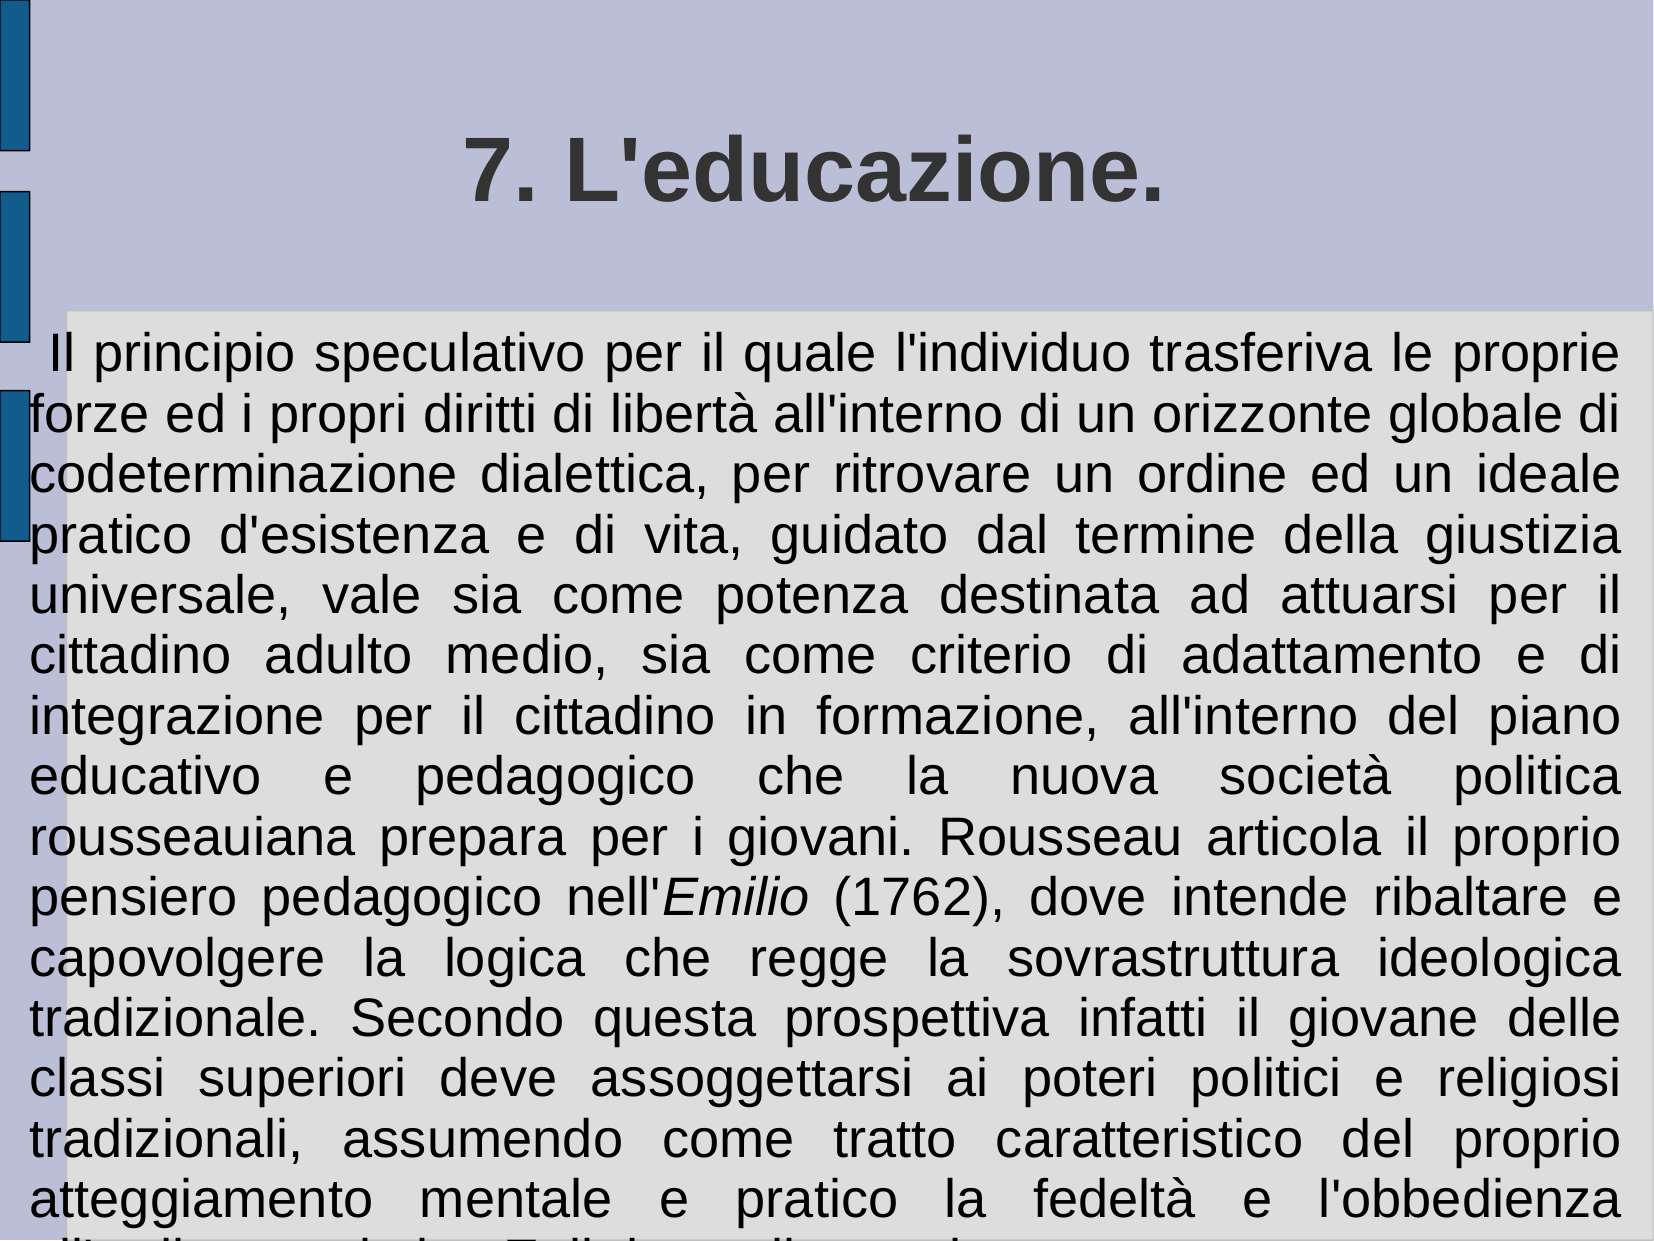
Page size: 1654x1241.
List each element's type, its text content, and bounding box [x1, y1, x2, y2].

title 7. L'educazione. [121, 67, 1534, 275]
list Il principio speculativo per il quale l'individuo trasferiva le proprie forze ed i propri diritti di libertà all'interno di un orizzonte globale di codeterminazione dialettica, per ritrovare un ordine ed un ideale pratico d'esistenza e di vita, guidato dal termine della giustizia universale, vale sia come potenza destinata ad attuarsi per il cittadino adulto medio, sia come criterio di adattamento e di integrazione per il cittadino in formazione, all'interno del piano educativo e pedagogico che la nuova società politica rousseauiana prepara per i giovani. Rousseau articola il proprio pensiero pedagogico nell'Emilio (1762), dove intende ribaltare e capovolgere la logica che regge la sovrastruttura ideologica tradizionale. Secondo questa prospettiva infatti il giovane delle classi superiori deve assoggettarsi ai poteri politici e religiosi tradizionali, assumendo come tratto caratteristico del proprio atteggiamento mentale e pratico la fedeltà e l'obbedienza all'ordine costituito. Egli deve alienare la [29, 318, 1625, 1230]
